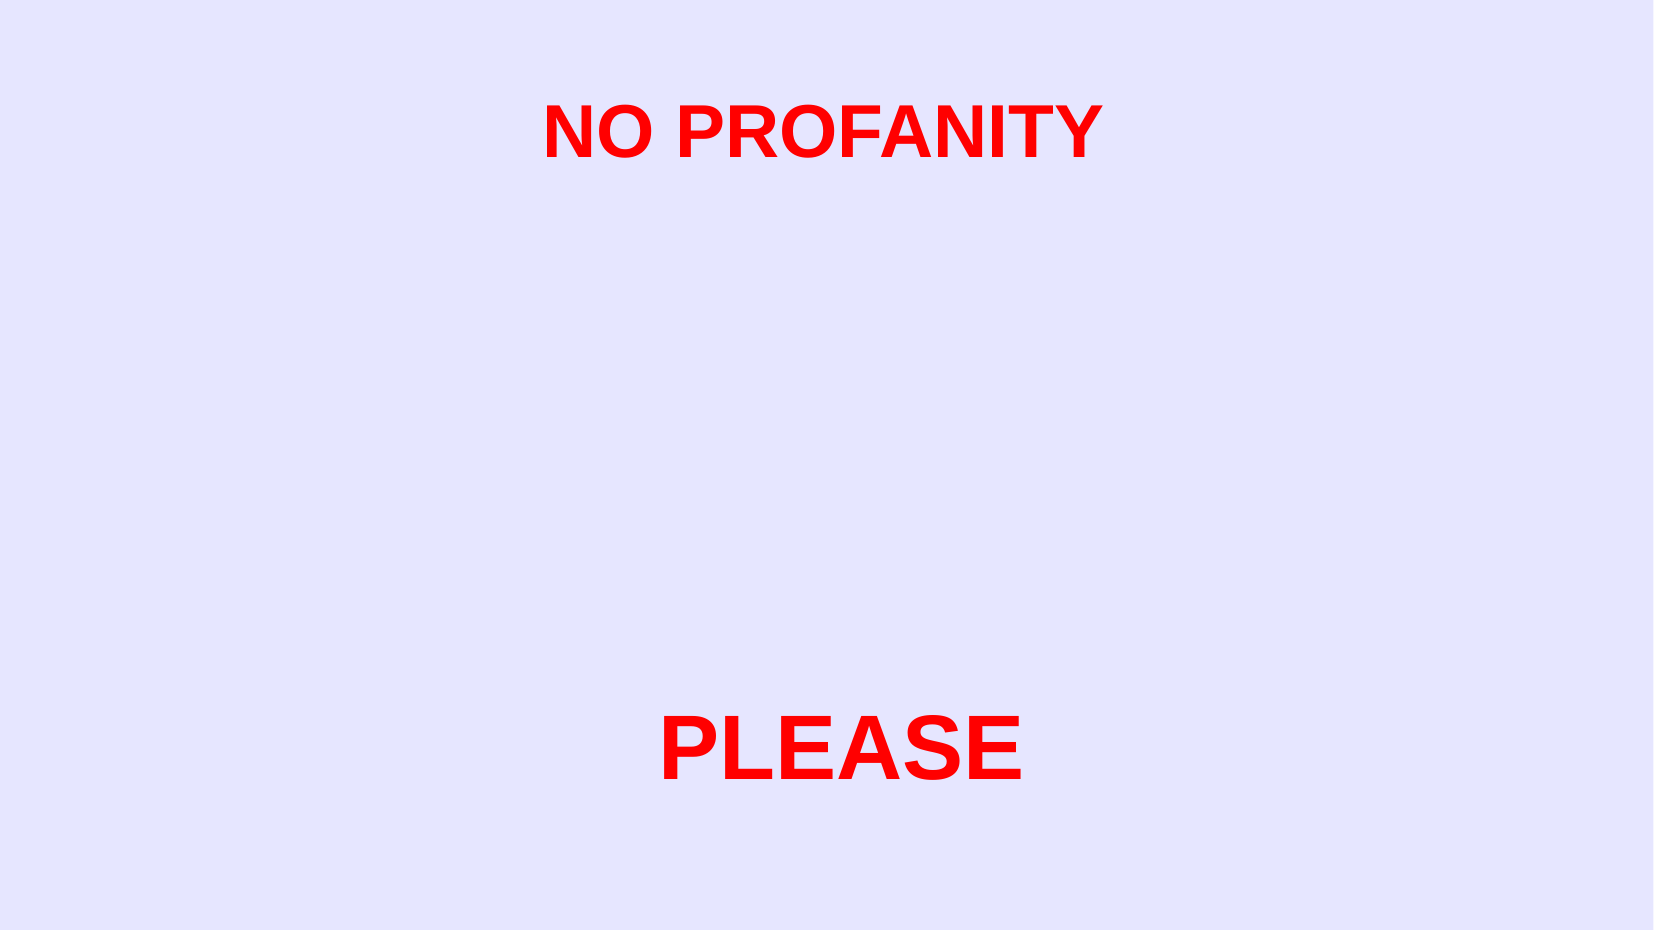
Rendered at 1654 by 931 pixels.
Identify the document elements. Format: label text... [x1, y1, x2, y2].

text_box PLEASE [505, 689, 1178, 807]
text_box NO PROFANITY [439, 82, 1208, 181]
